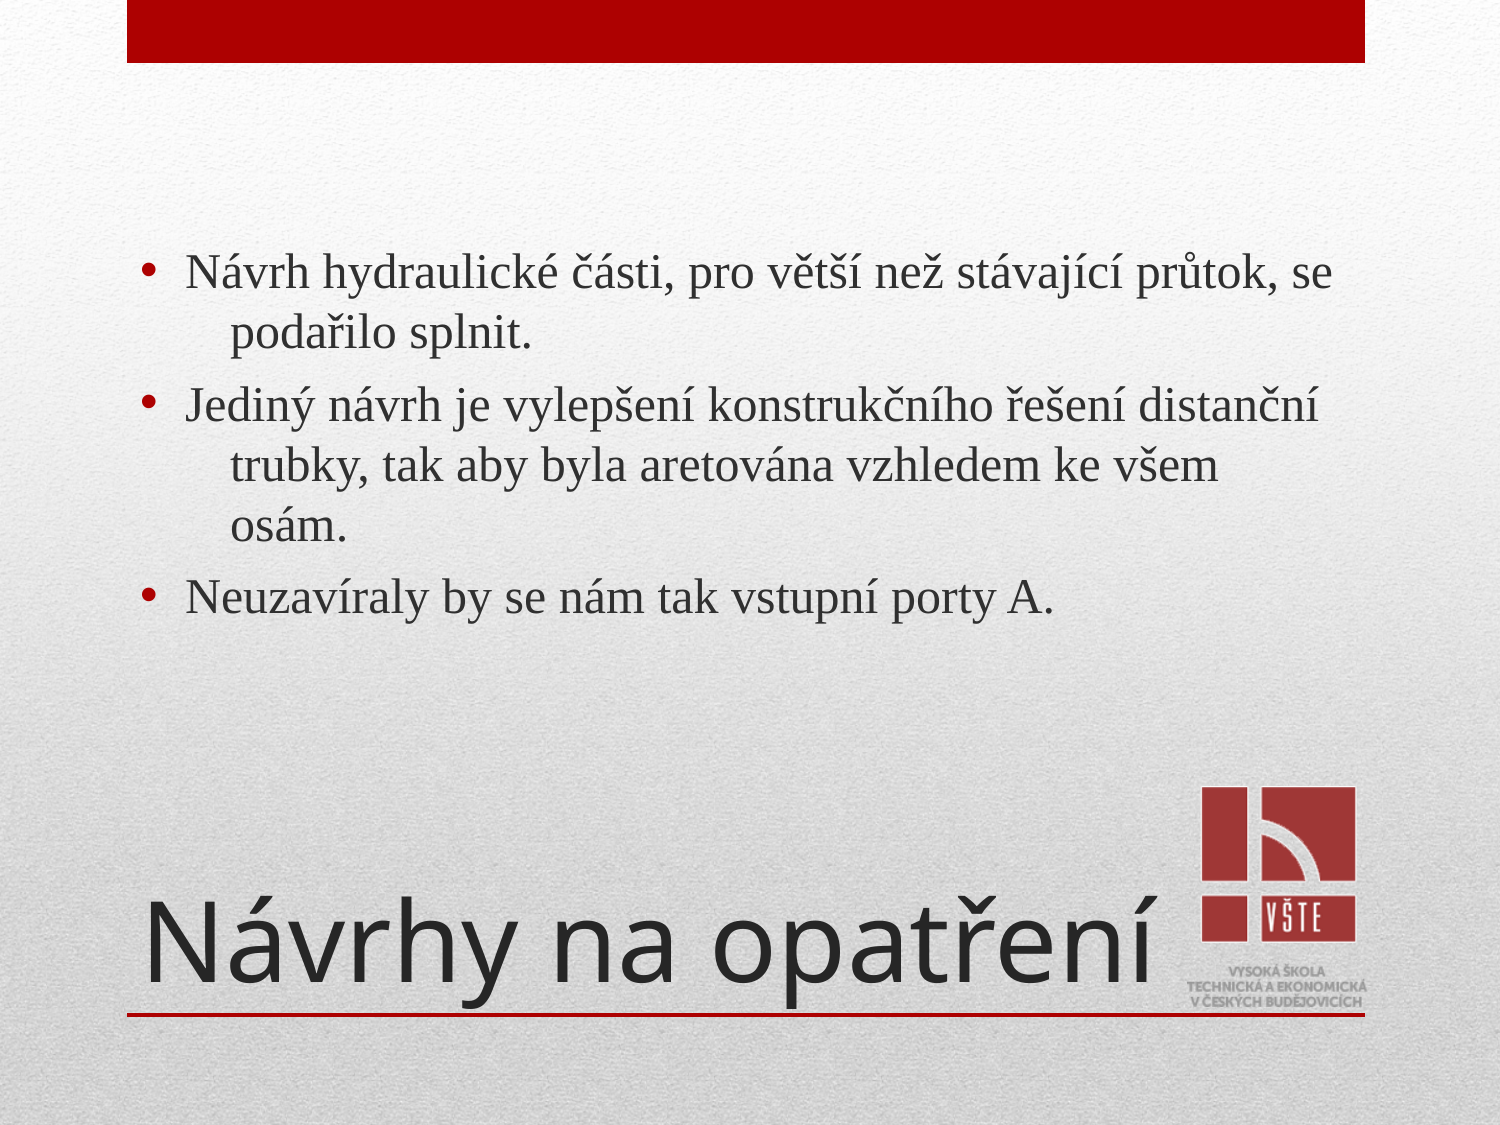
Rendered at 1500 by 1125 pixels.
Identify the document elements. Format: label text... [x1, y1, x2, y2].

list Návrh hydraulické části, pro větší než stávající průtok, se podařilo splnit. Jediný návrh je vylepšení konstrukčního řešení distanční trubky, tak aby byla aretována vzhledem ke všem osám. Neuzavíraly by se nám tak vstupní porty A. [125, 112, 1363, 751]
title Návrhy na opatření [125, 751, 1238, 1013]
picture [1187, 786, 1368, 1007]
